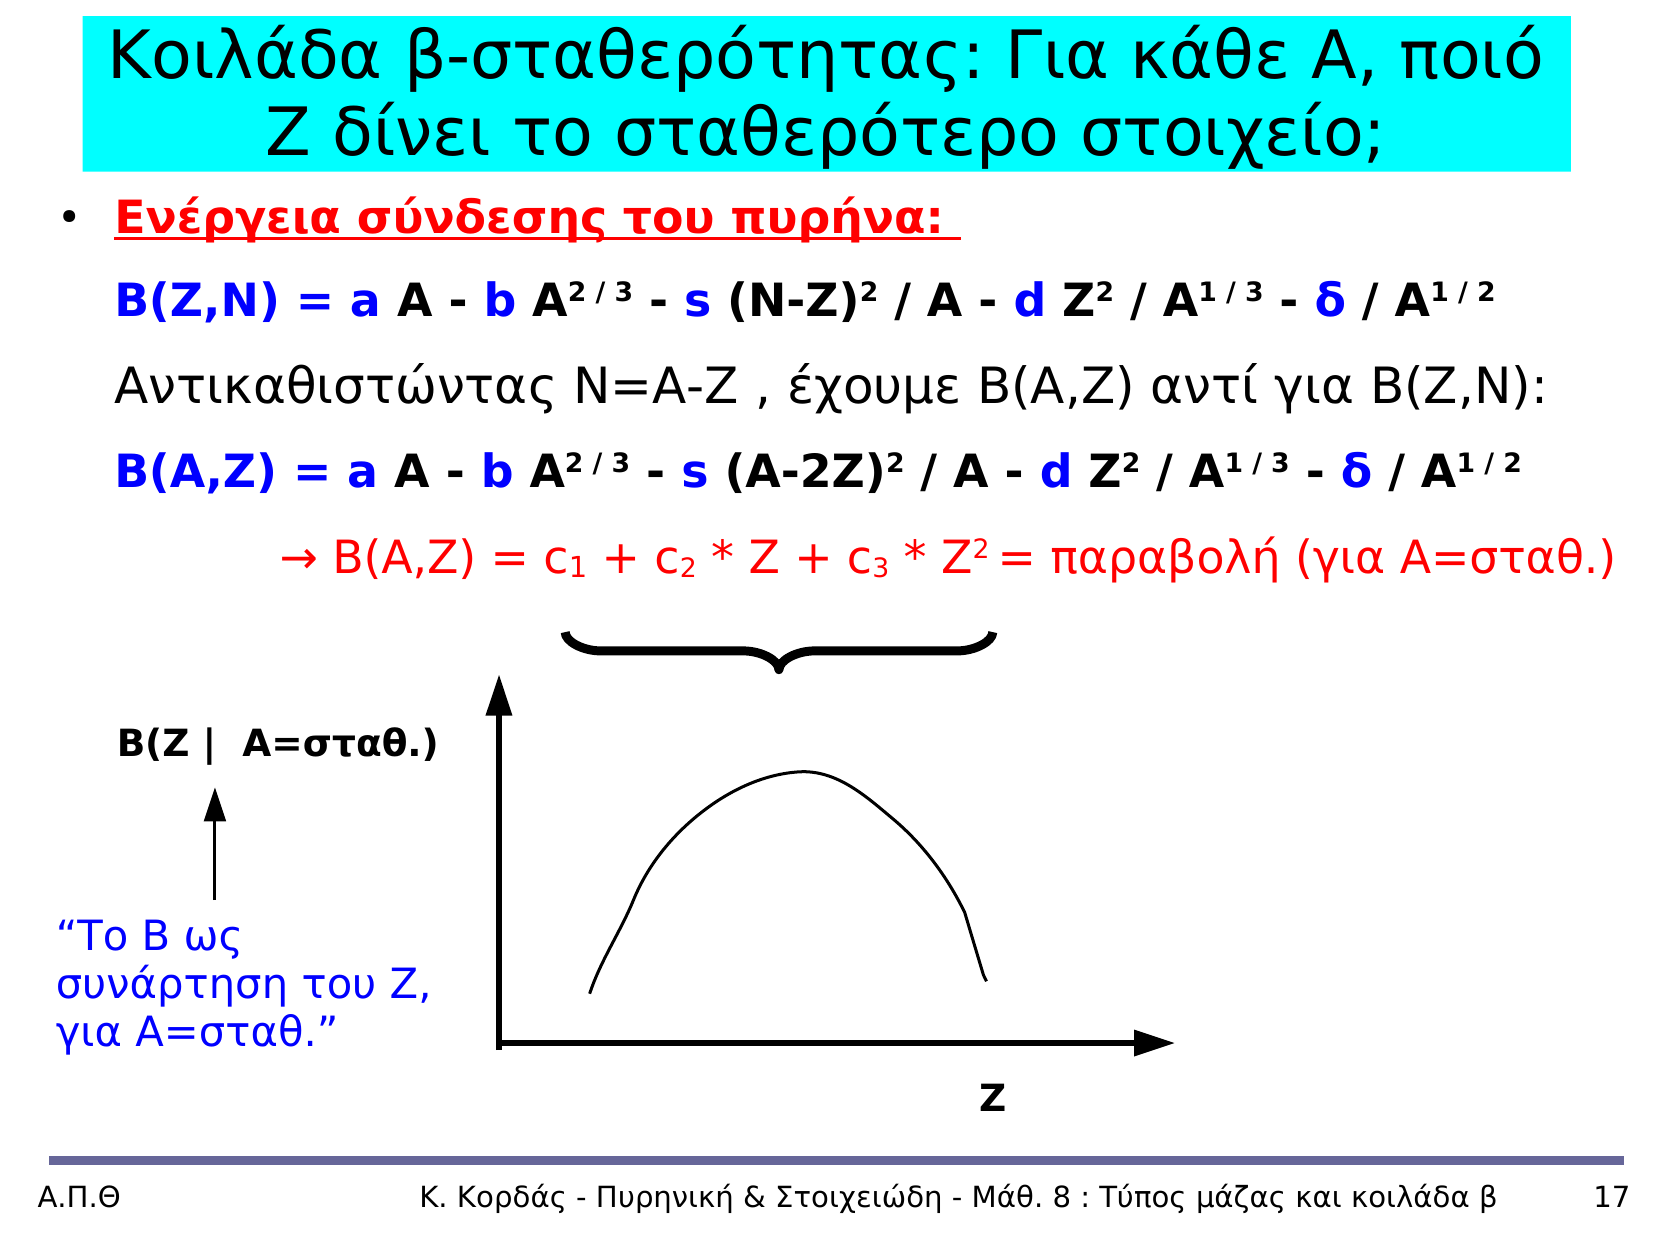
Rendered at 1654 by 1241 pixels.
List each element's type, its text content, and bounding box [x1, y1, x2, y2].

text_box Β(Ζ | Α=σταθ.) [102, 714, 478, 774]
text_box “Το Β ως συνάρτηση του Ζ, για Α=σταθ.” [41, 903, 492, 1066]
text_box Ζ [964, 1068, 1340, 1128]
list Ενέργεια σύνδεσης του πυρήνα: Β(Ζ,Ν) = a A - b A2 / 3 - s (N-Z)2 / A - d Z2 / A1 / 3 - δ / A1 / 2 Αντικαθιστώντας Ν=Α-Ζ , έχουμε Β(Α,Ζ) αντί για Β(Ζ,Ν): Β(A,Z) = a A - b A2 / 3 - s (Α-2Z)2 / A - d Z2 / A1 / 3 - δ / A1 / 2 → B(A,Z) = c1 + c2 * Z + c3 * Z2 = παραβολή (για Α=σταθ.) [43, 191, 1619, 1129]
title Κοιλάδα β-σταθερότητας: Για κάθε Α, ποιό Ζ δίνει το σταθερότερο στοιχείο; [82, 16, 1571, 172]
